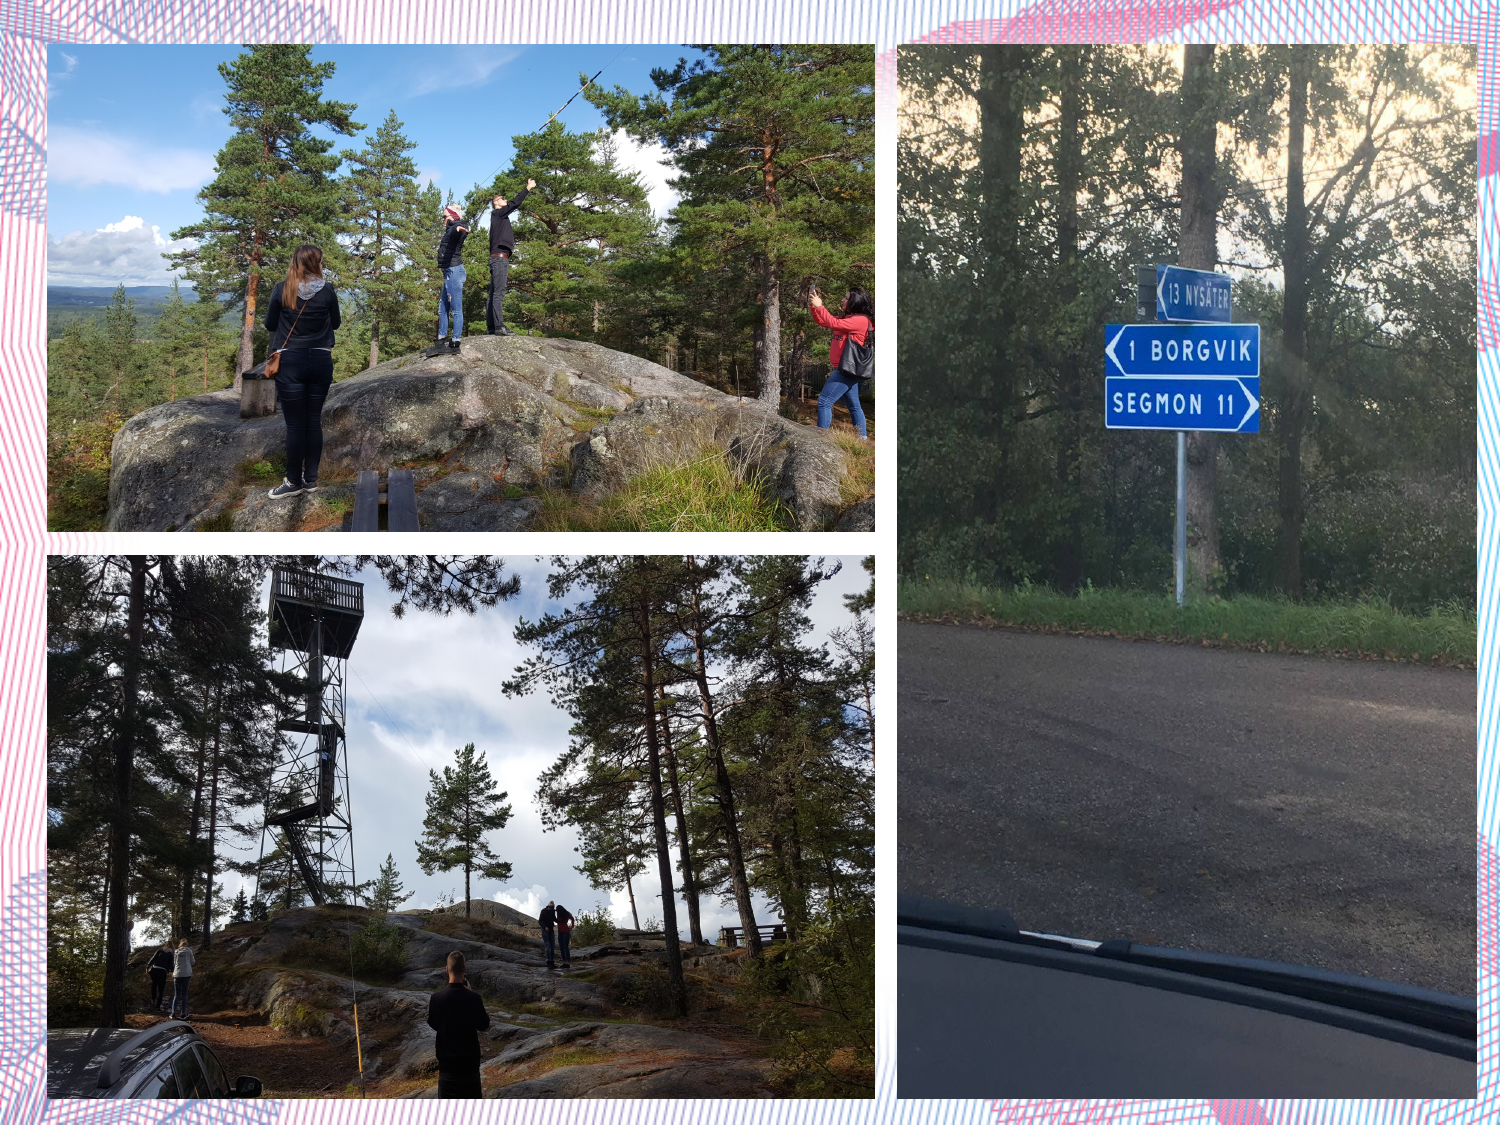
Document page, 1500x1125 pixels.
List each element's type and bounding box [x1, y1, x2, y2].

picture [47, 45, 875, 532]
picture [47, 555, 875, 1099]
picture [897, 45, 1477, 1099]
